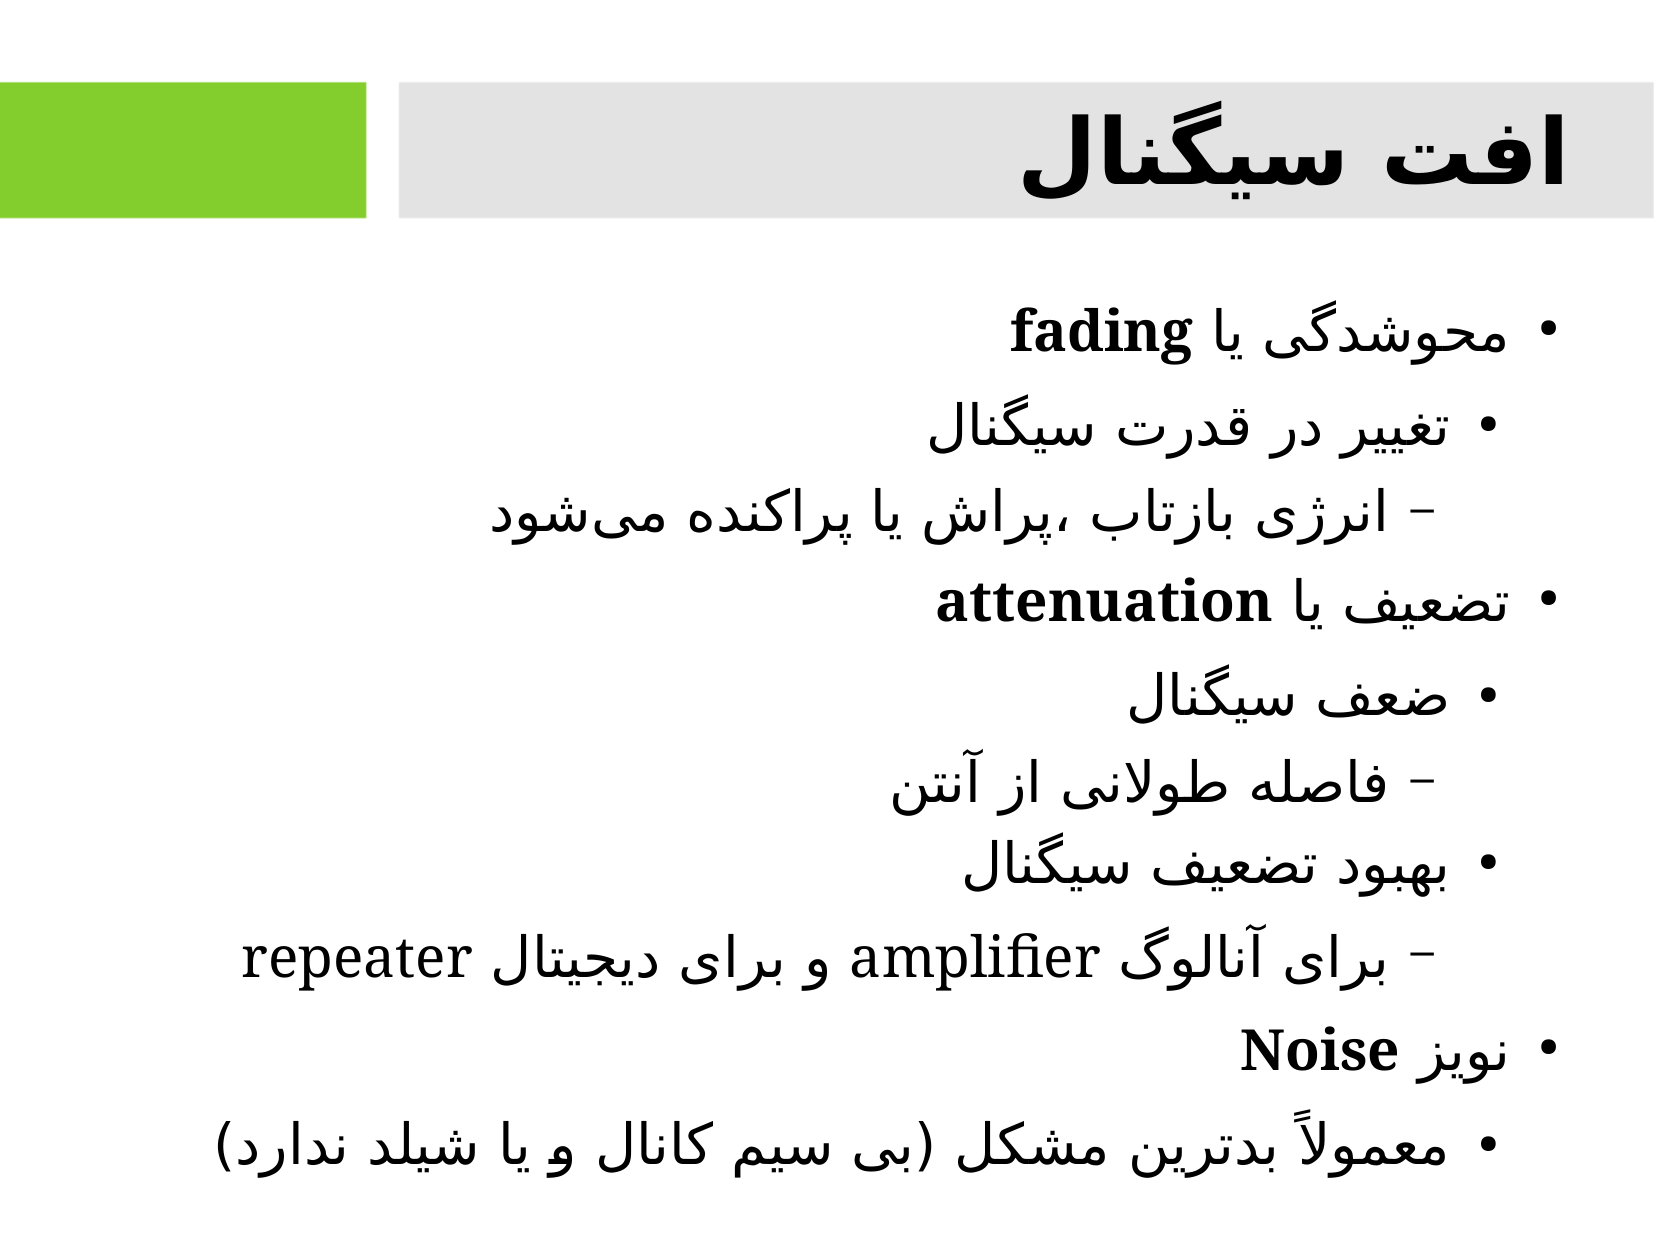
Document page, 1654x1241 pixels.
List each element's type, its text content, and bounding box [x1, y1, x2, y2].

title افت سیگنال [82, 49, 1571, 257]
list محوشدگی یا fading تغییر در قدرت سیگنال انرژی بازتاب ،پراش یا پراکنده می‌شود تضعیف یا attenuation ضعف سیگنال فاصله طولانی از آنتن بهبود تضعیف سیگنال برای آنالوگ amplifier و برای دیجیتال repeater نویز Noise معمولاً بدترین مشکل (بی سیم کانال و یا شیلد ندارد) [82, 290, 1571, 1182]
picture [0, 0, 1654, 1241]
